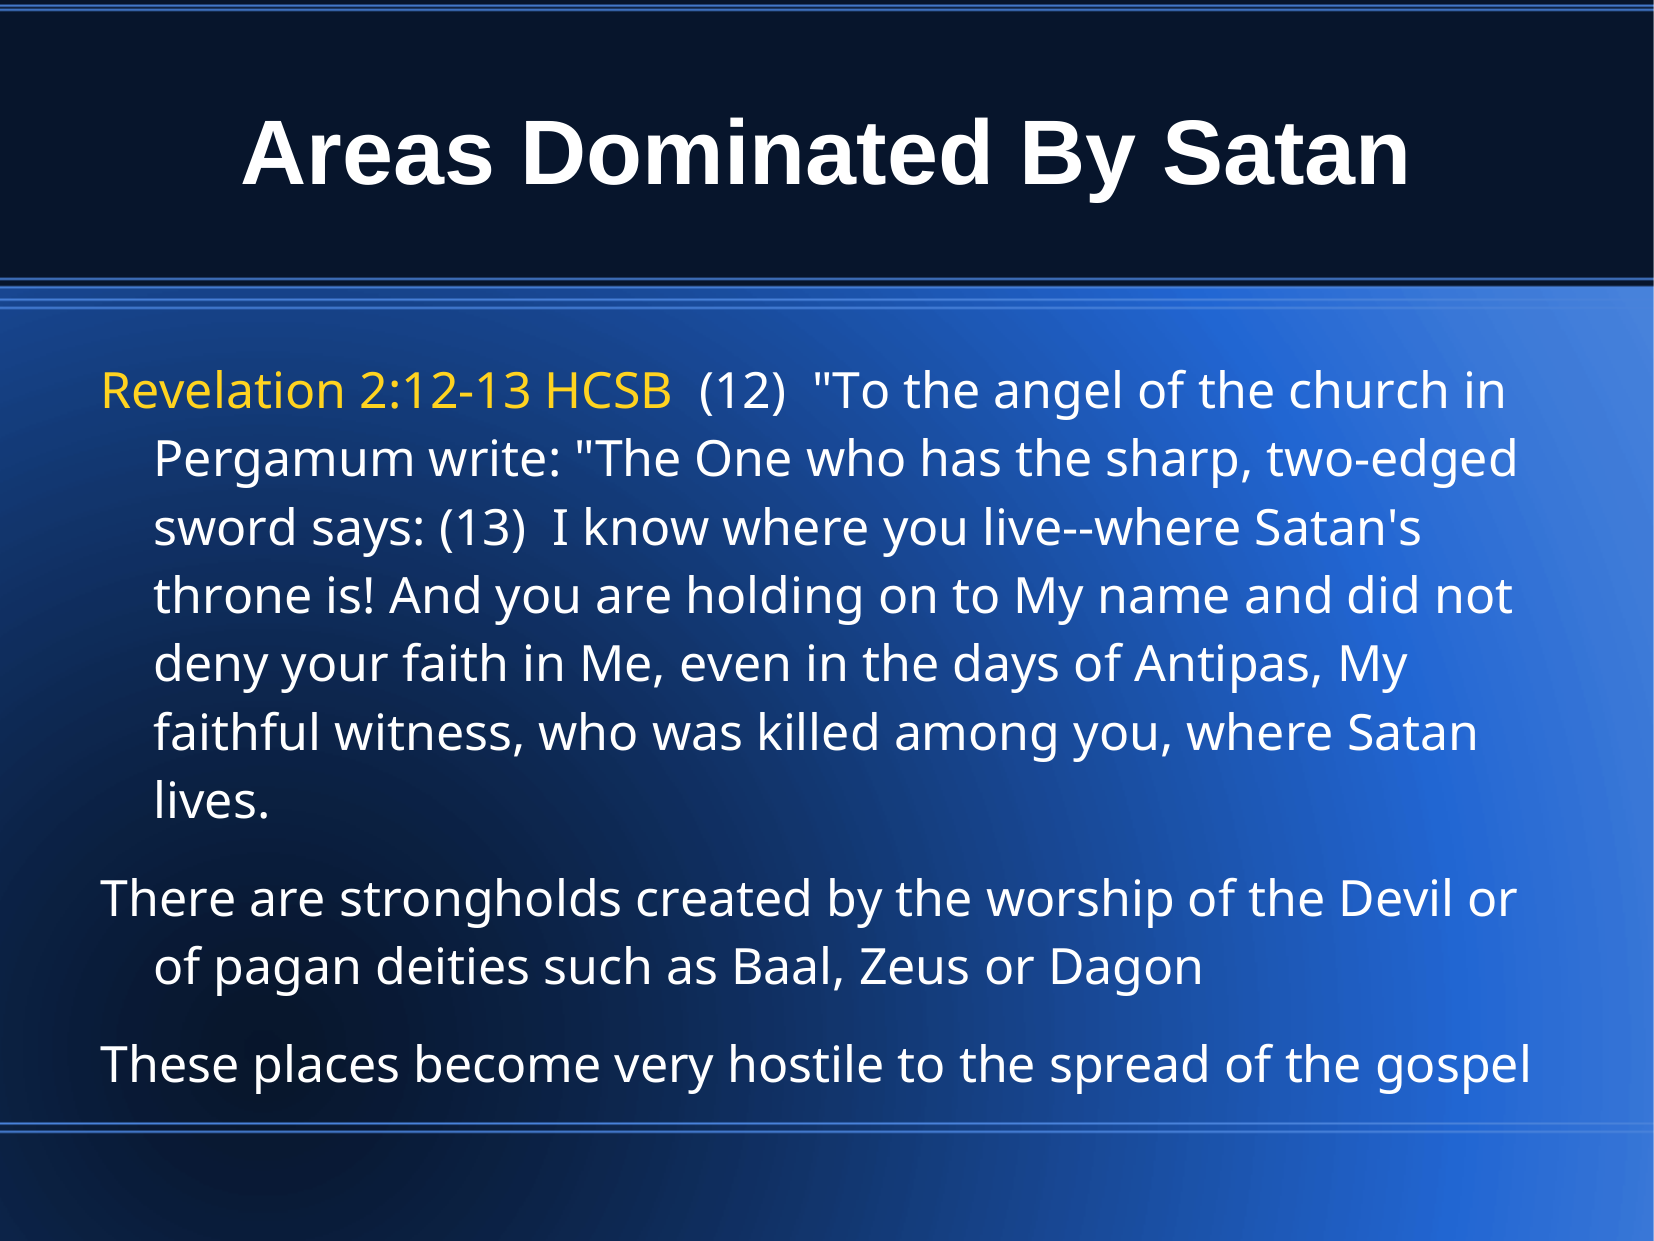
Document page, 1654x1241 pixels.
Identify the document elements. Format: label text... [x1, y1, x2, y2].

title Areas Dominated By Satan [82, 56, 1571, 250]
picture [0, 0, 1654, 1241]
list Revelation 2:12-13 HCSB (12) "To the angel of the church in Pergamum write: "The One who has the sharp, two-edged sword says: (13) I know where you live--where Satan's throne is! And you are holding on to My name and did not deny your faith in Me, even in the days of Antipas, My faithful witness, who was killed among you, where Satan lives. There are strongholds created by the worship of the Devil or of pagan deities such as Baal, Zeus or Dagon These places become very hostile to the spread of the gospel [82, 355, 1571, 1078]
